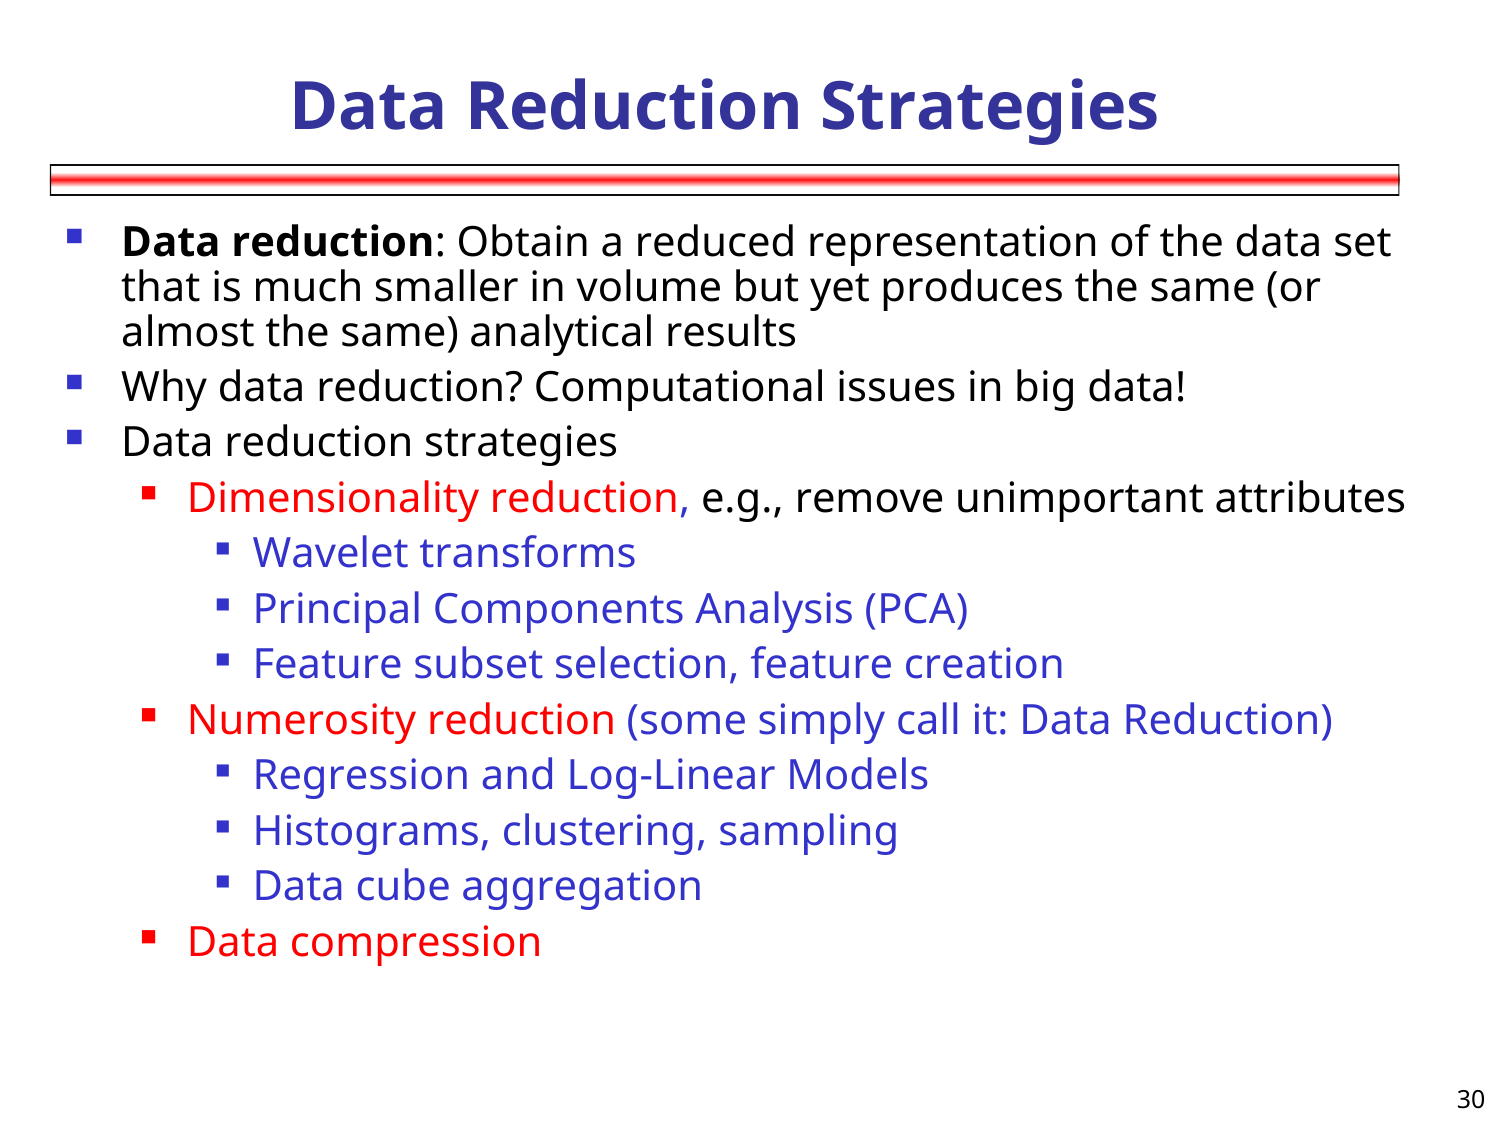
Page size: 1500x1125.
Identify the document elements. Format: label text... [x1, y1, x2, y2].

title Data Reduction Strategies [212, 37, 1238, 150]
text_box <number> [1187, 1062, 1500, 1125]
list Data reduction: Obtain a reduced representation of the data set that is much smaller in volume but yet produces the same (or almost the same) analytical results Why data reduction? Computational issues in big data! Data reduction strategies Dimensionality reduction, e.g., remove unimportant attributes Wavelet transforms Principal Components Analysis (PCA) Feature subset selection, feature creation Numerosity reduction (some simply call it: Data Reduction) Regression and Log-Linear Models Histograms, clustering, sampling Data cube aggregation Data compression [50, 212, 1463, 1101]
